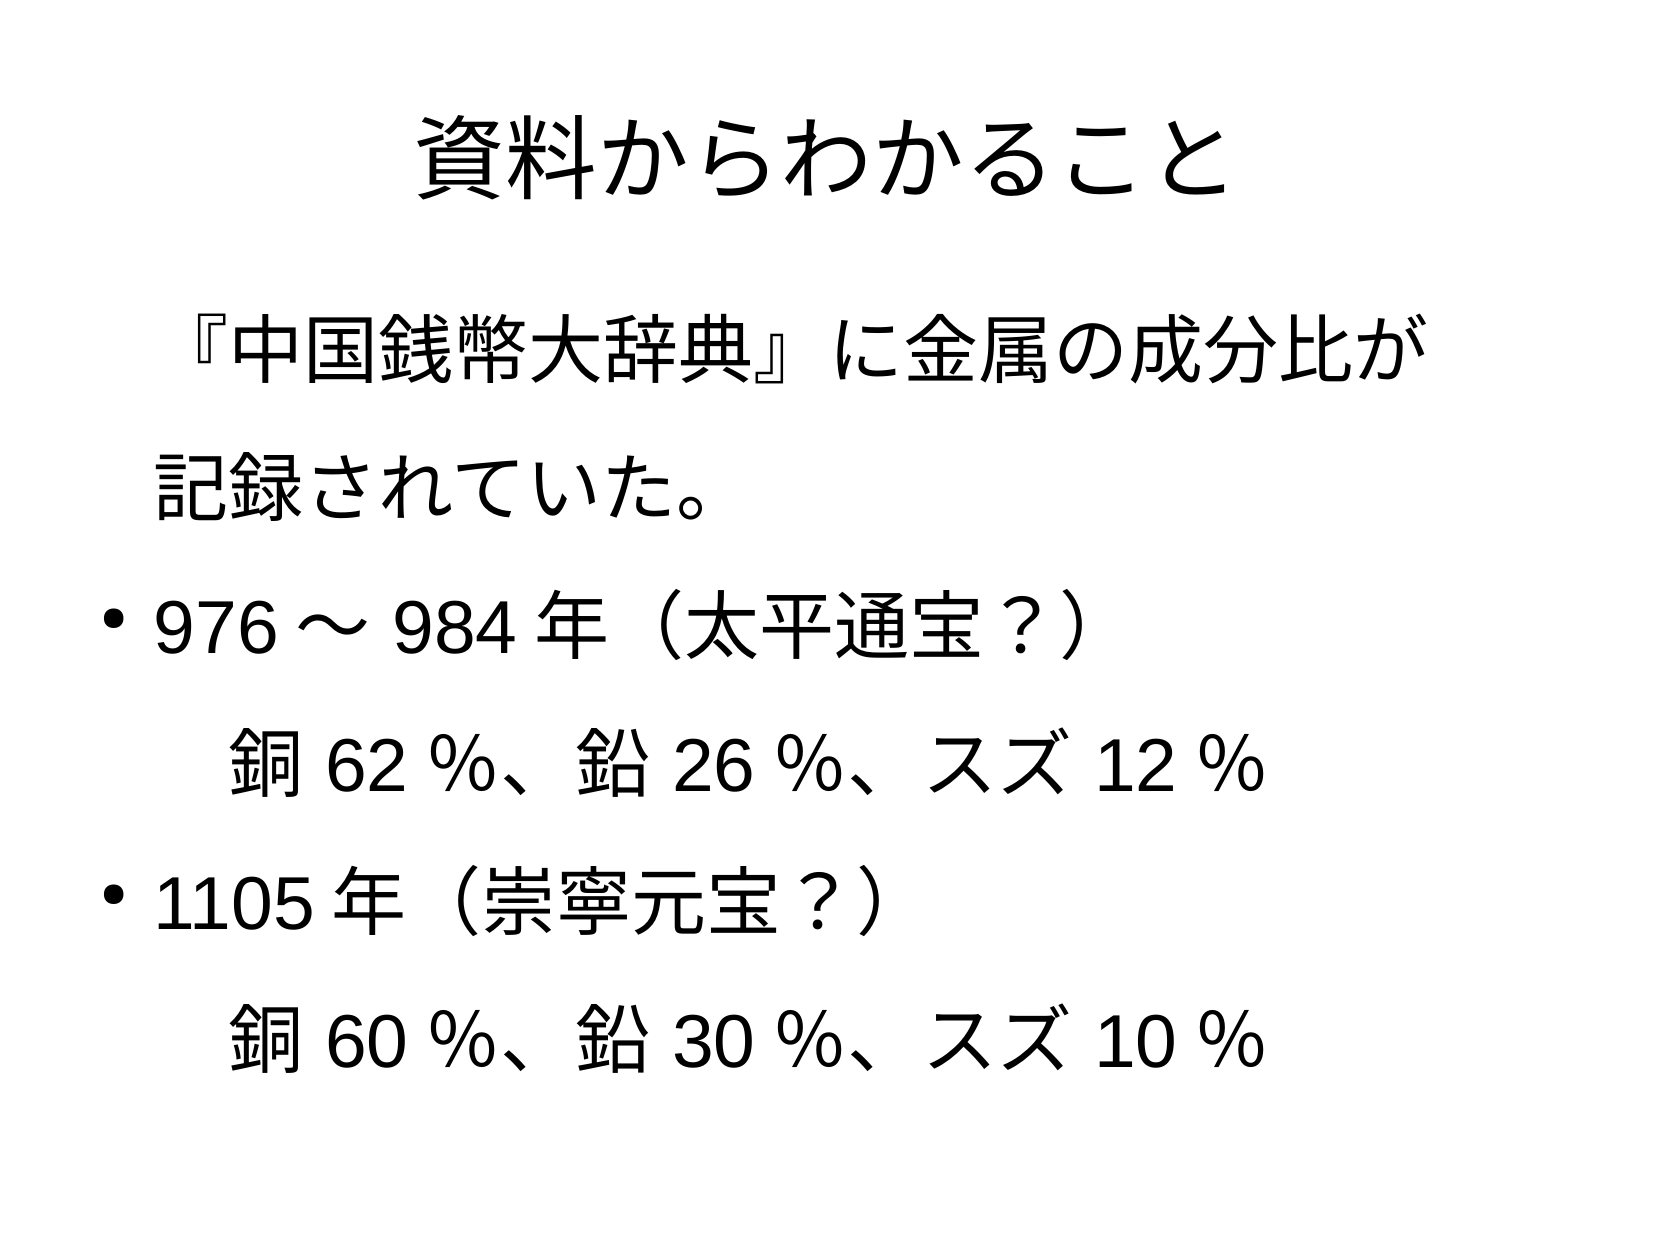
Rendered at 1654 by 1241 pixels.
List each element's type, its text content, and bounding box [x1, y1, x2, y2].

list 『中国銭幣大辞典』に金属の成分比が 記録されていた。 976〜984年（太平通宝？） 銅62％、鉛26％、スズ12％ 1105年（崇寧元宝？） 銅60％、鉛30％、スズ10％ [82, 290, 1571, 1241]
title 資料からわかること [82, 49, 1571, 257]
